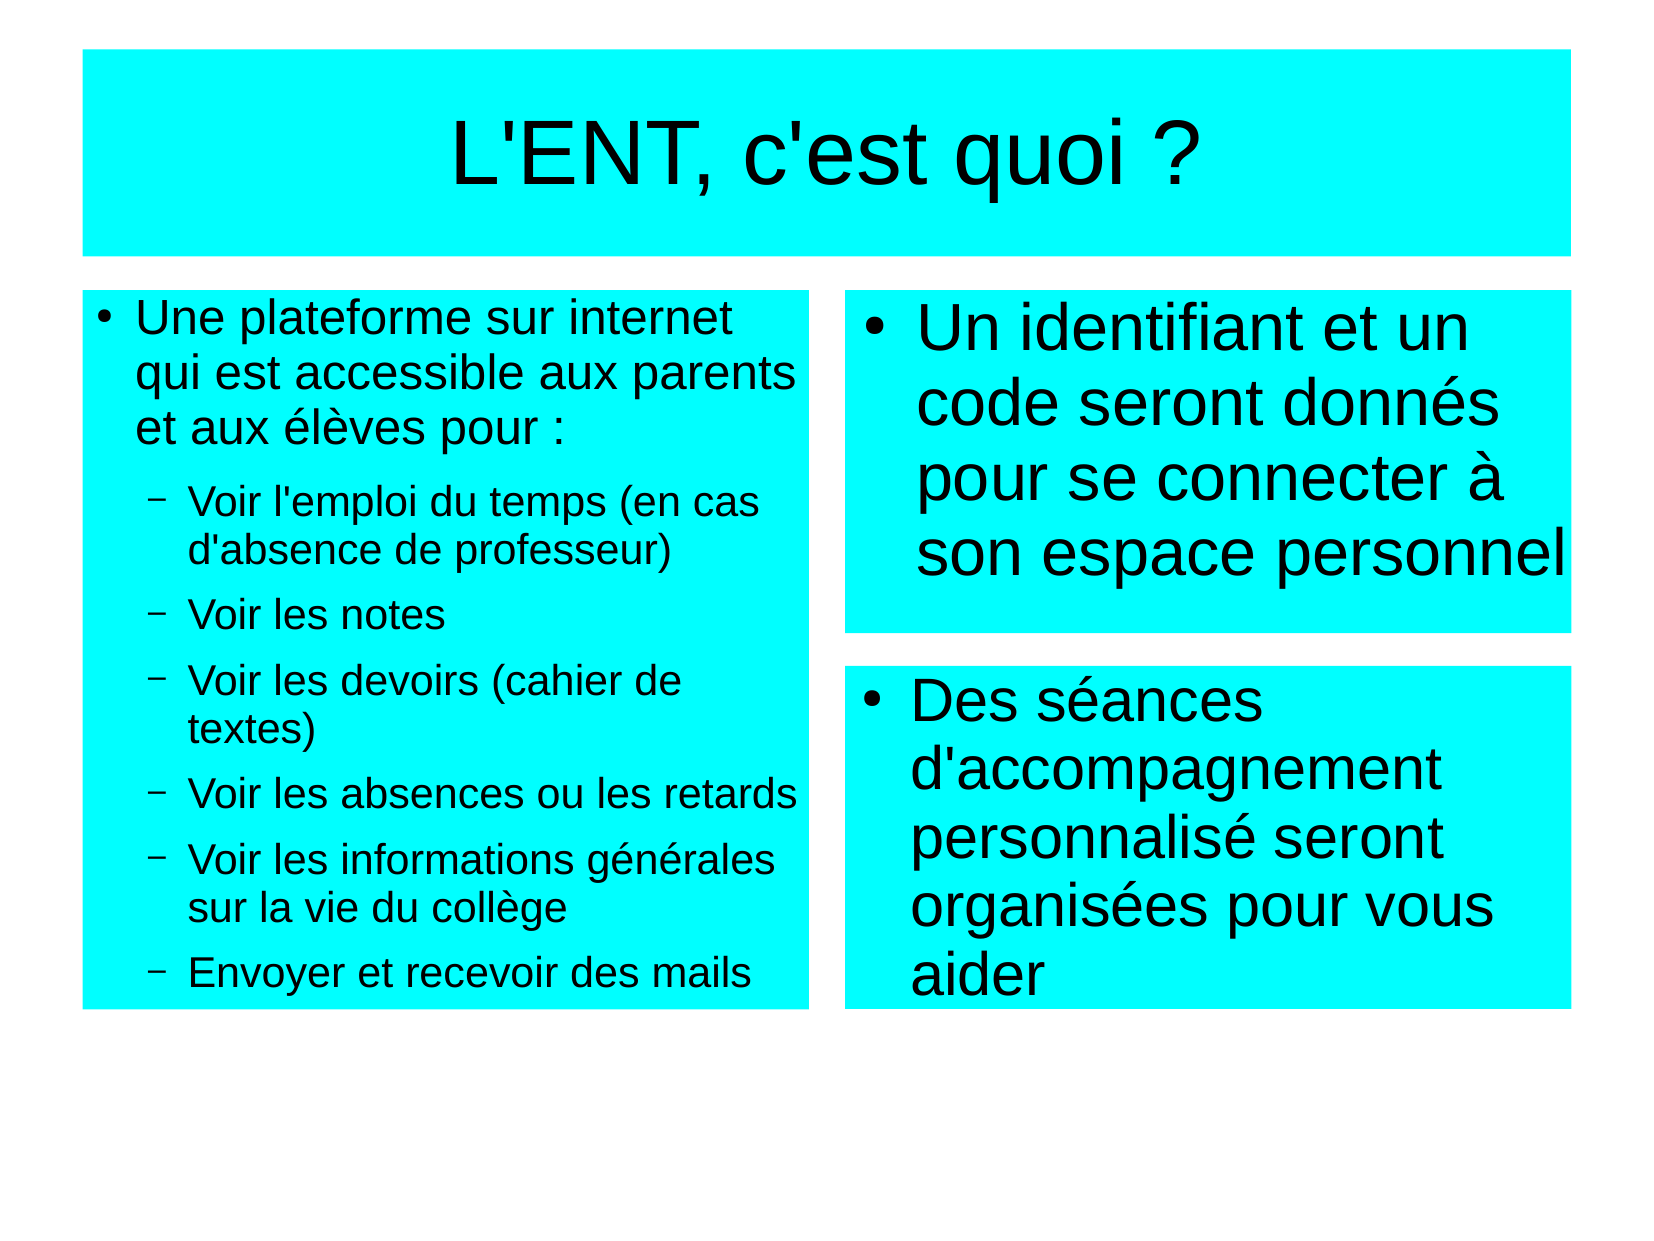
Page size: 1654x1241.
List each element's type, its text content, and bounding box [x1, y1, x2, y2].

list Une plateforme sur internet qui est accessible aux parents et aux élèves pour : Voir l'emploi du temps (en cas d'absence de professeur) Voir les notes Voir les devoirs (cahier de textes) Voir les absences ou les retards Voir les informations générales sur la vie du collège Envoyer et recevoir des mails [82, 290, 809, 1010]
list Un identifiant et un code seront donnés pour se connecter à son espace personnel [845, 290, 1572, 634]
list Des séances d'accompagnement personnalisé seront organisées pour vous aider [845, 665, 1572, 1009]
title L'ENT, c'est quoi ? [82, 49, 1571, 257]
